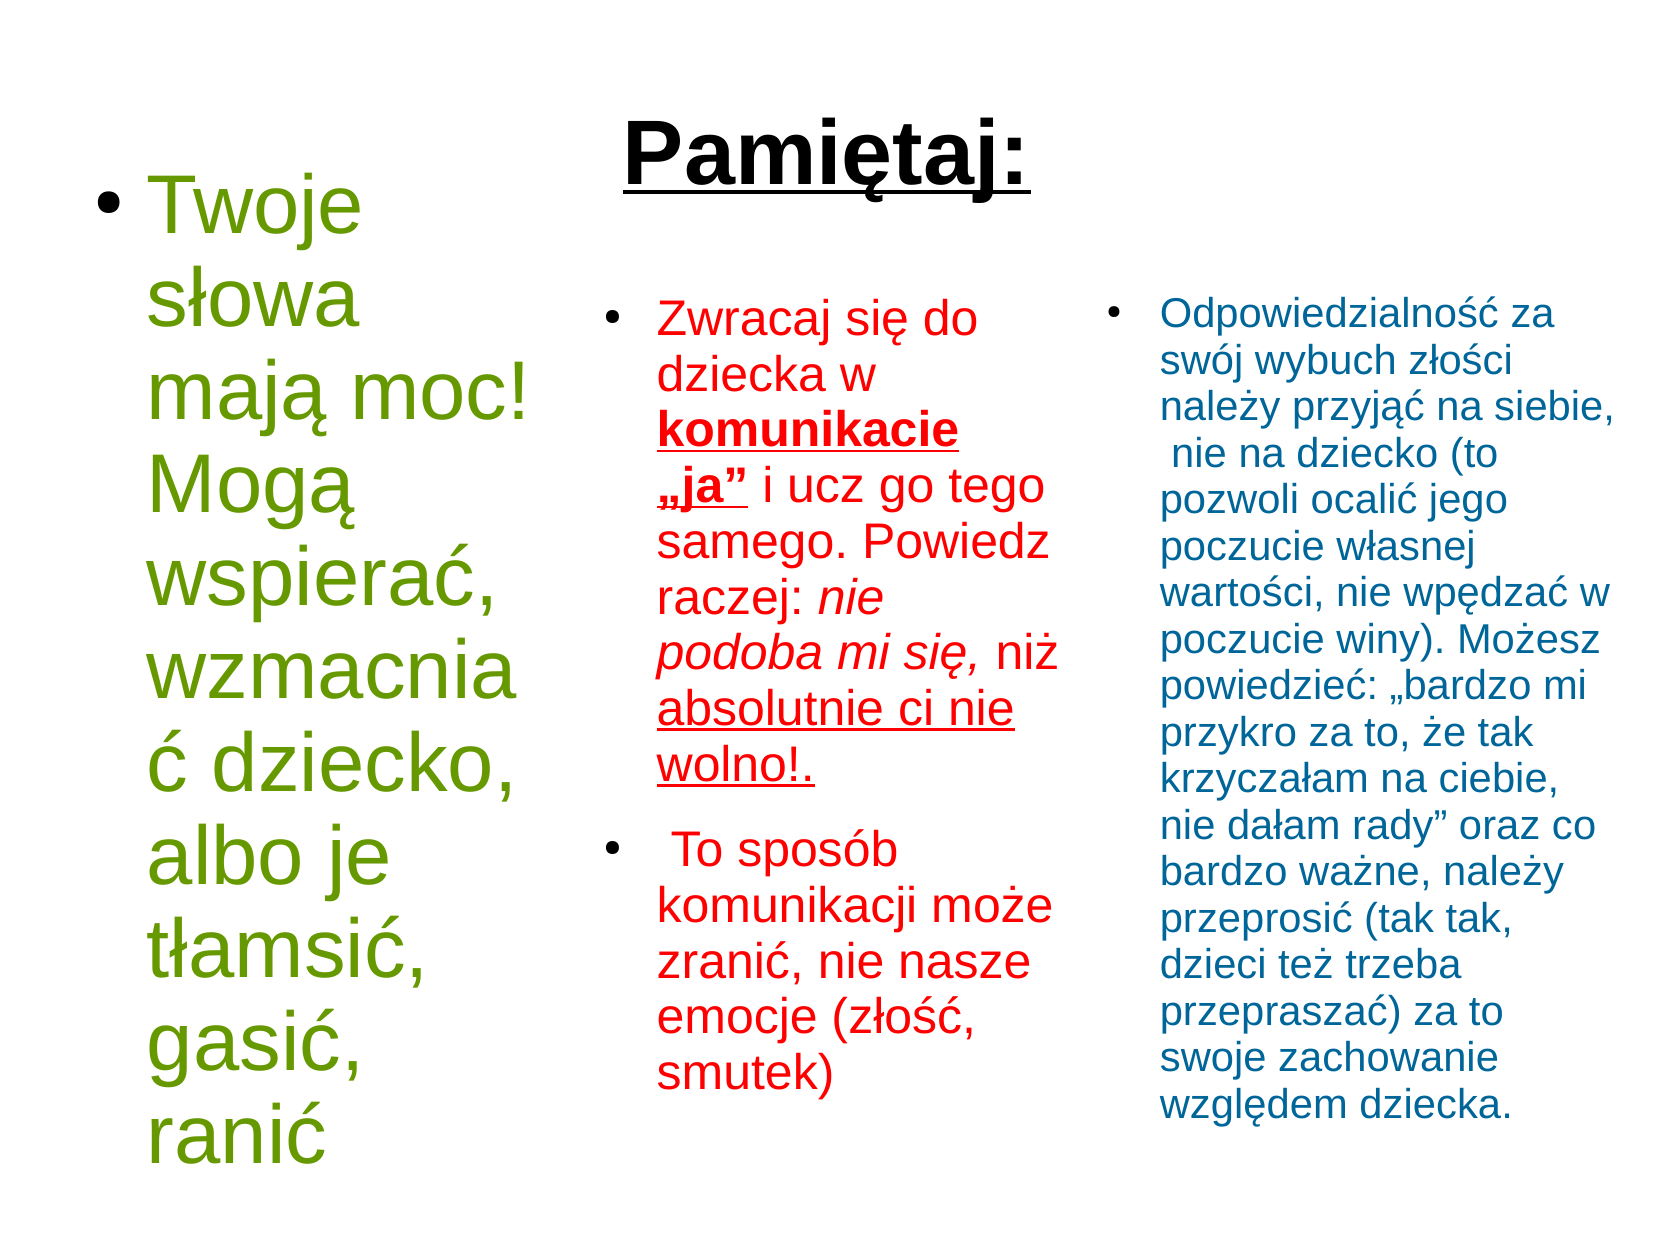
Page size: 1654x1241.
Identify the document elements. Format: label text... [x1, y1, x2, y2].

list Twoje słowa mają moc! Mogą wspierać, wzmacniać dziecko, albo je tłamsić, gasić, ranić [76, 157, 556, 1182]
list Zwracaj się do dziecka w komunikacie „ja” i ucz go tego samego. Powiedz raczej: nie podoba mi się, niż absolutnie ci nie wolno!. To sposób komunikacji może zranić, nie nasze emocje (złość, smutek) [585, 290, 1065, 1198]
title Pamiętaj: [82, 49, 1571, 257]
list Odpowiedzialność za swój wybuch złości należy przyjąć na siebie, nie na dziecko (to pozwoli ocalić jego poczucie własnej wartości, nie wpędzać w poczucie winy). Możesz powiedzieć: „bardzo mi przykro za to, że tak krzyczałam na ciebie, nie dałam rady” oraz co bardzo ważne, należy przeprosić (tak tak, dzieci też trzeba przepraszać) za to swoje zachowanie względem dziecka. [1088, 290, 1619, 1170]
